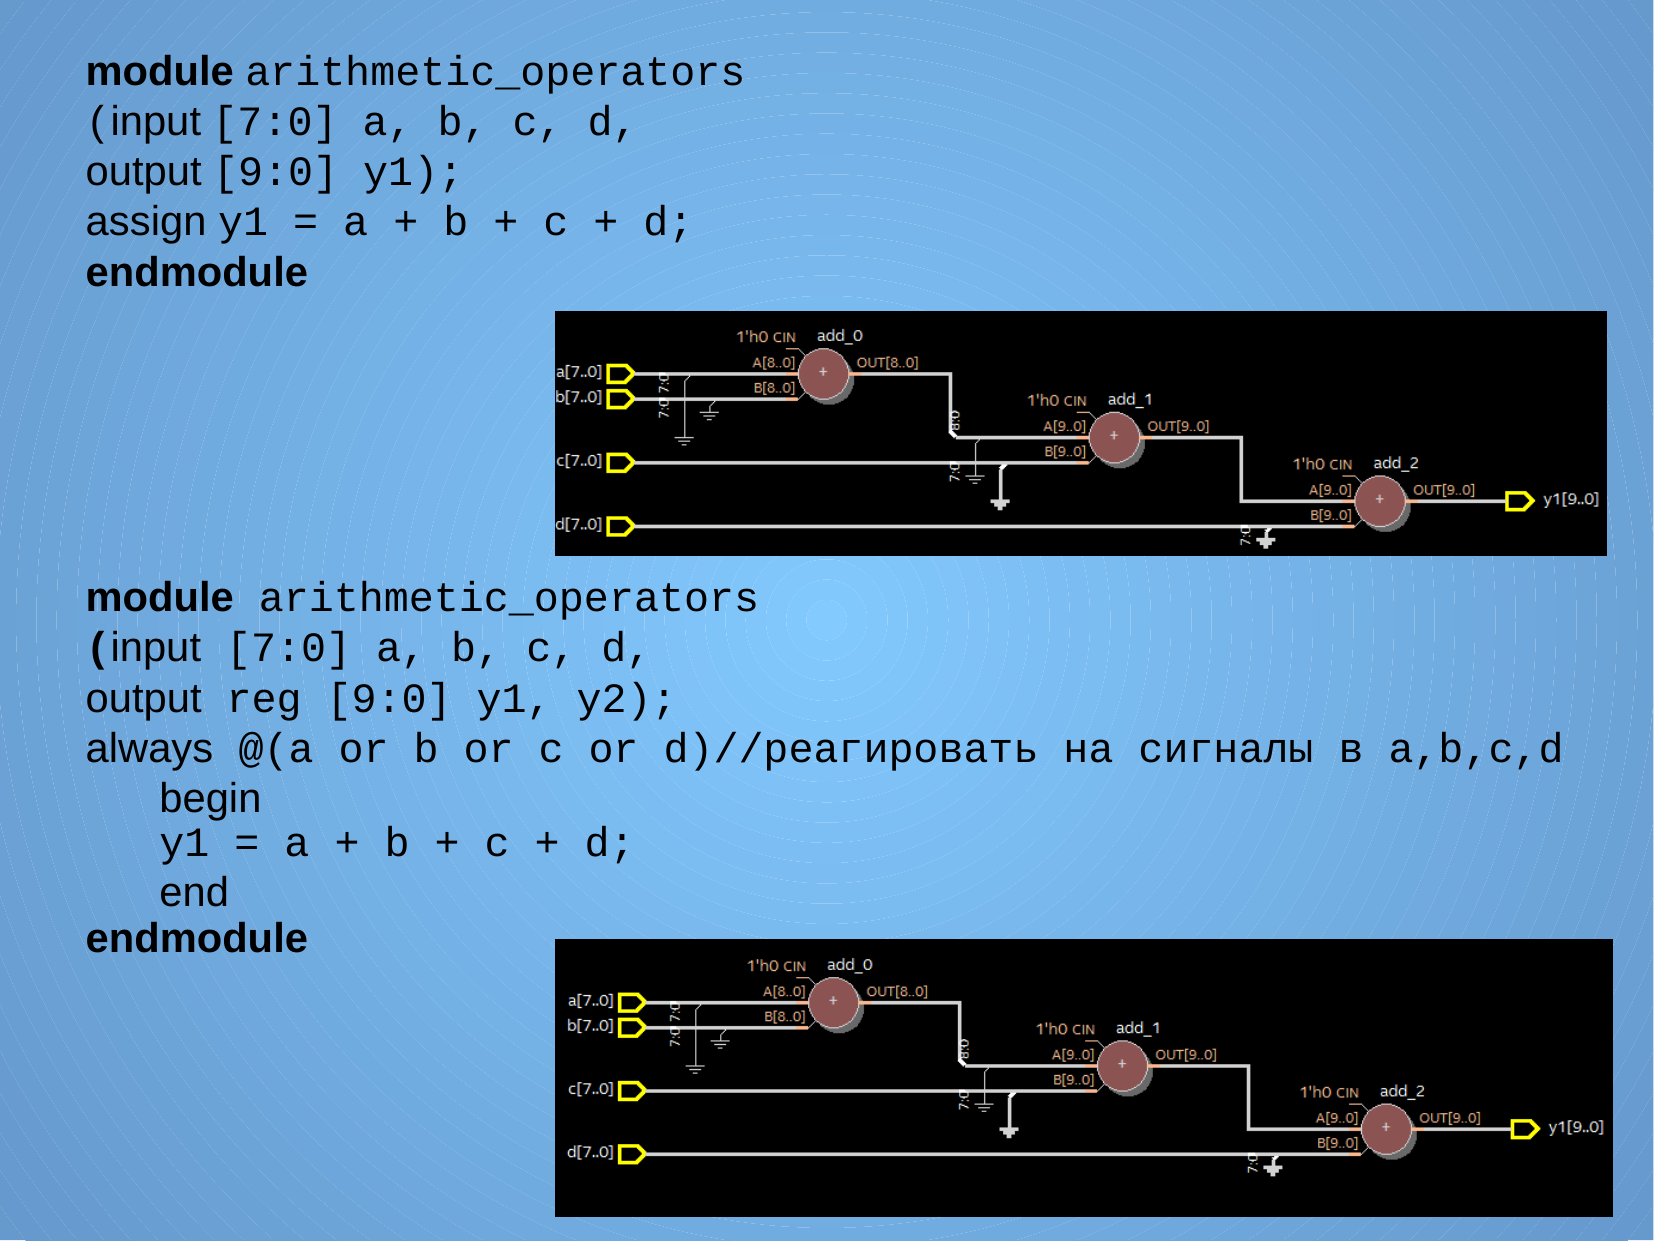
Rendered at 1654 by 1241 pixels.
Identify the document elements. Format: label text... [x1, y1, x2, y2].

text_box module arithmetic_operators (input [7:0] a, b, c, d, output [9:0] y1); assign y1 = a + b + c + d; endmodule module arithmetic_operators (input [7:0] a, b, c, d, output reg [9:0] y1, y2); always @(a or b or c or d)//реагировать на сигналы в a,b,c,d begin y1 = a + b + c + d; end endmodule [70, 40, 1583, 1017]
picture [555, 939, 1613, 1217]
picture [555, 311, 1607, 556]
